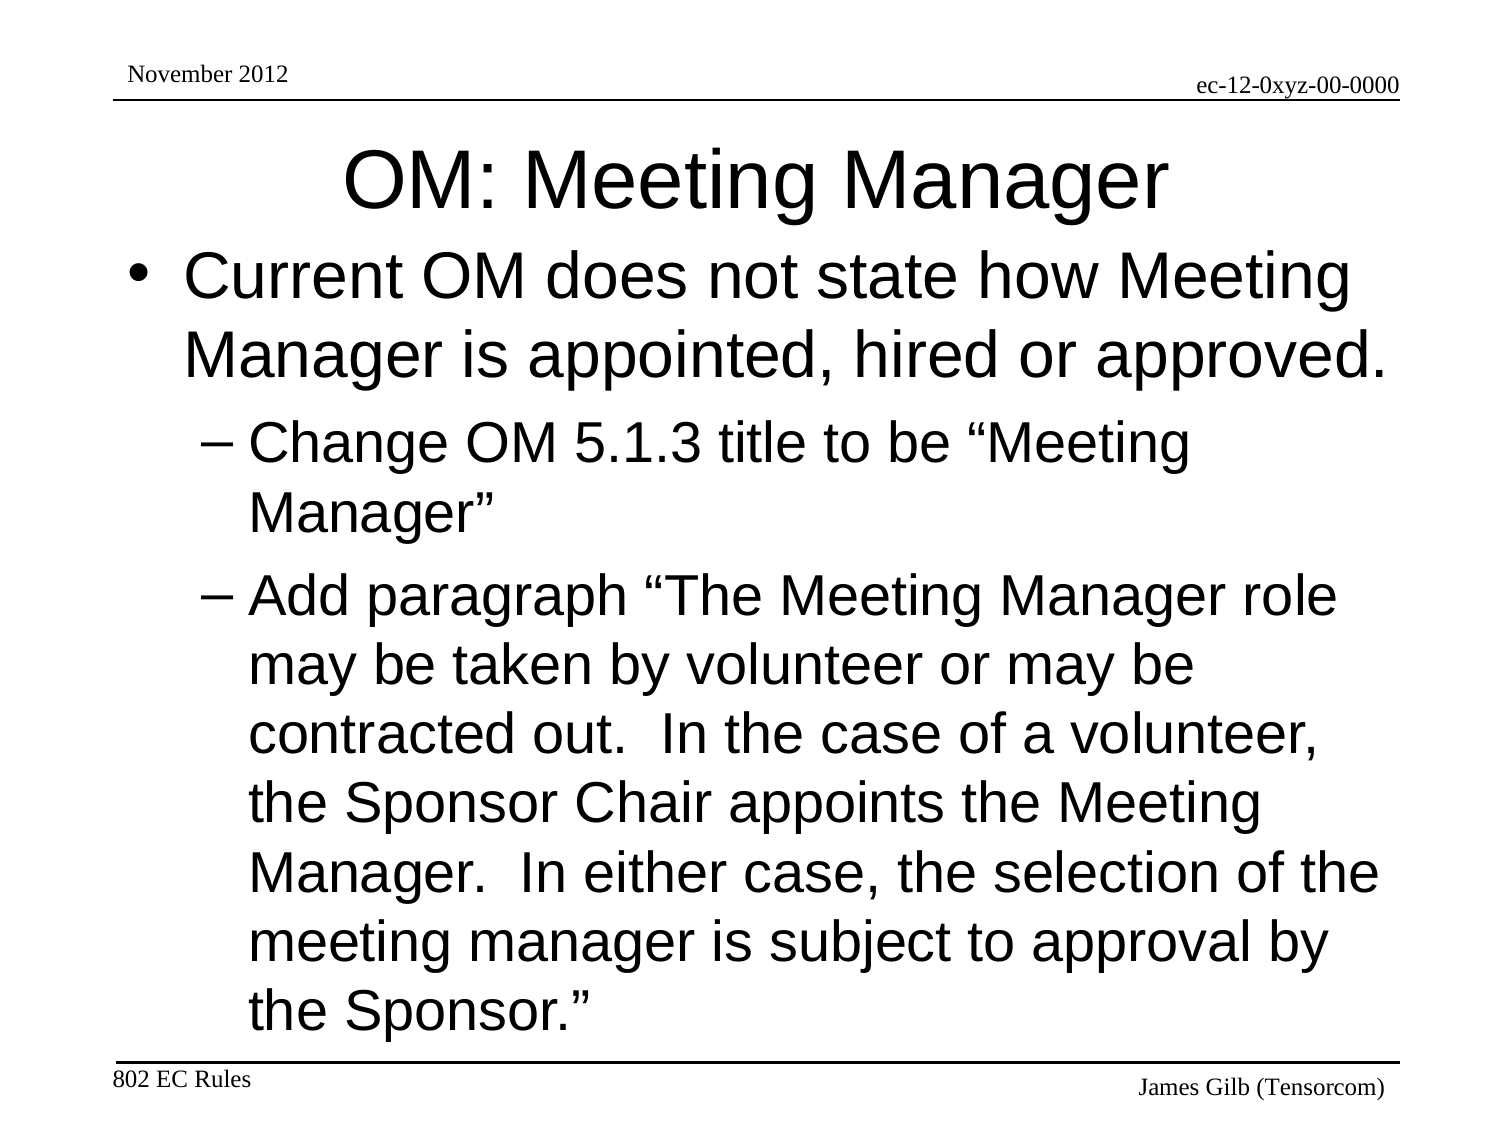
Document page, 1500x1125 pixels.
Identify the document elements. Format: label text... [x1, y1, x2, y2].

title OM: Meeting Manager [112, 112, 1401, 224]
list Current OM does not state how Meeting Manager is appointed, hired or approved. Change OM 5.1.3 title to be “Meeting Manager” Add paragraph “The Meeting Manager role may be taken by volunteer or may be contracted out. In the case of a volunteer, the Sponsor Chair appoints the Meeting Manager. In either case, the selection of the meeting manager is subject to approval by the Sponsor.” [112, 224, 1426, 1051]
